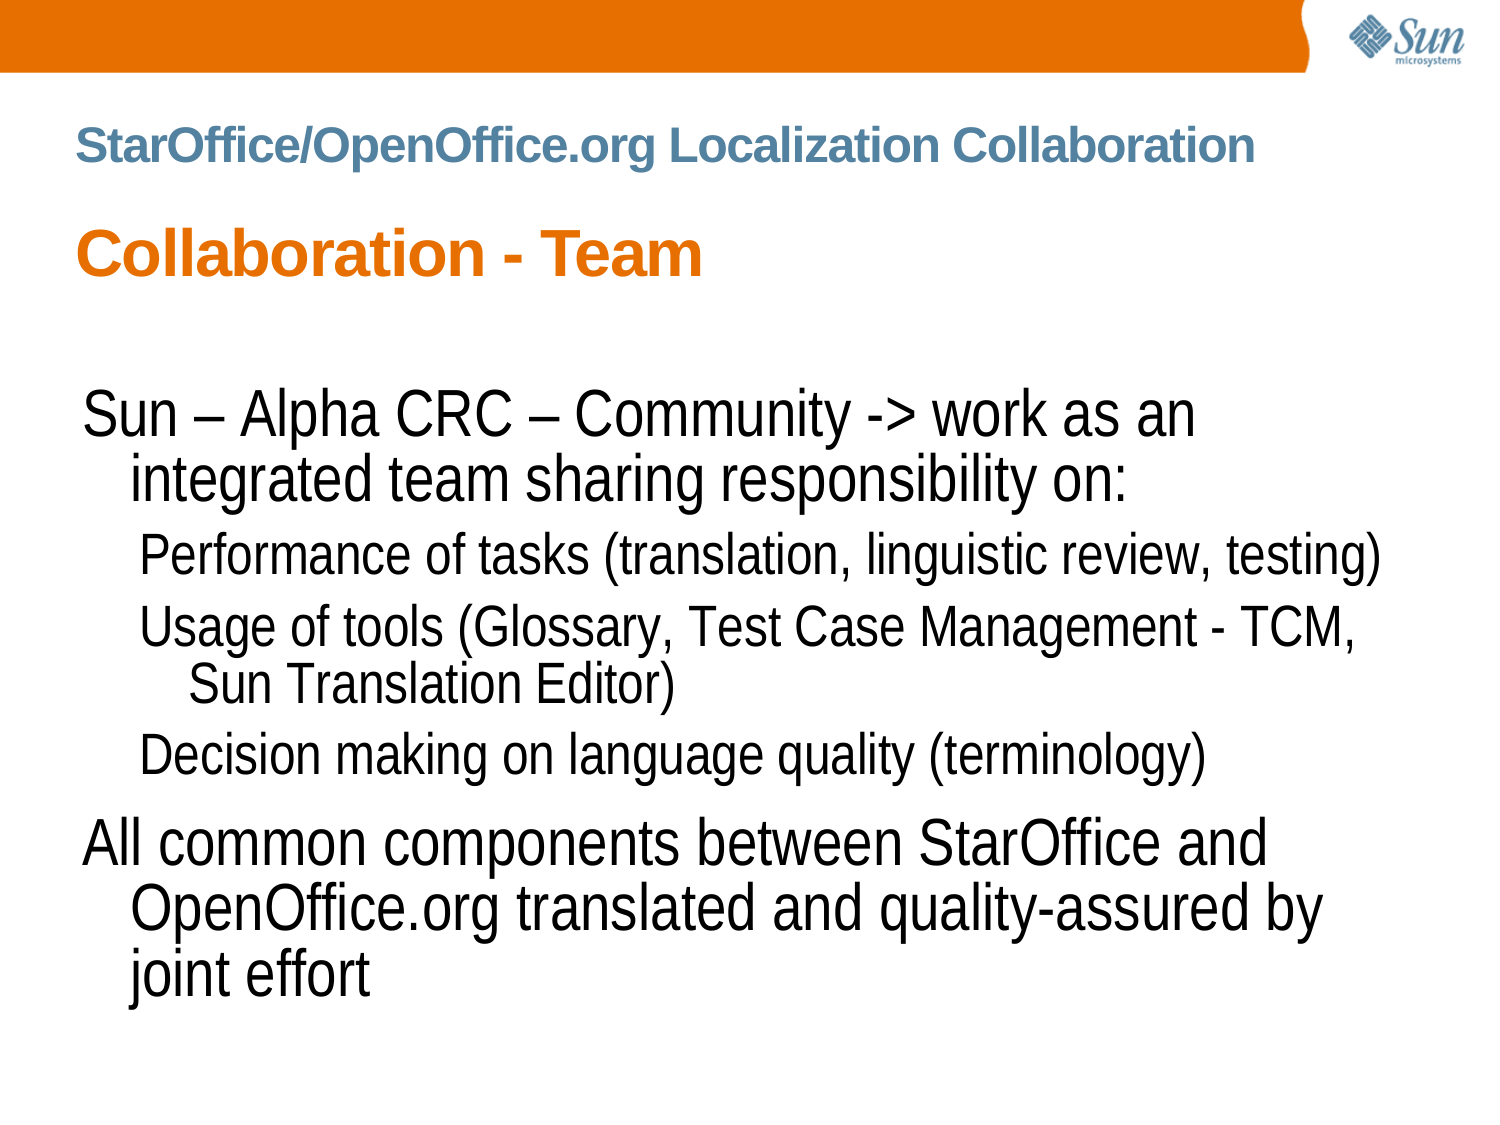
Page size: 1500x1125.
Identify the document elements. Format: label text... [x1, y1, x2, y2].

title StarOffice/OpenOffice.org Localization Collaboration Collaboration - Team [75, 122, 1438, 299]
picture [0, 0, 1500, 75]
list Sun – Alpha CRC – Community -> work as an integrated team sharing responsibility on: Performance of tasks (translation, linguistic review, testing) Usage of tools (Glossary, Test Case Management - TCM, Sun Translation Editor) Decision making on language quality (terminology) All common components between StarOffice and OpenOffice.org translated and quality-assured by joint effort [62, 383, 1400, 1125]
